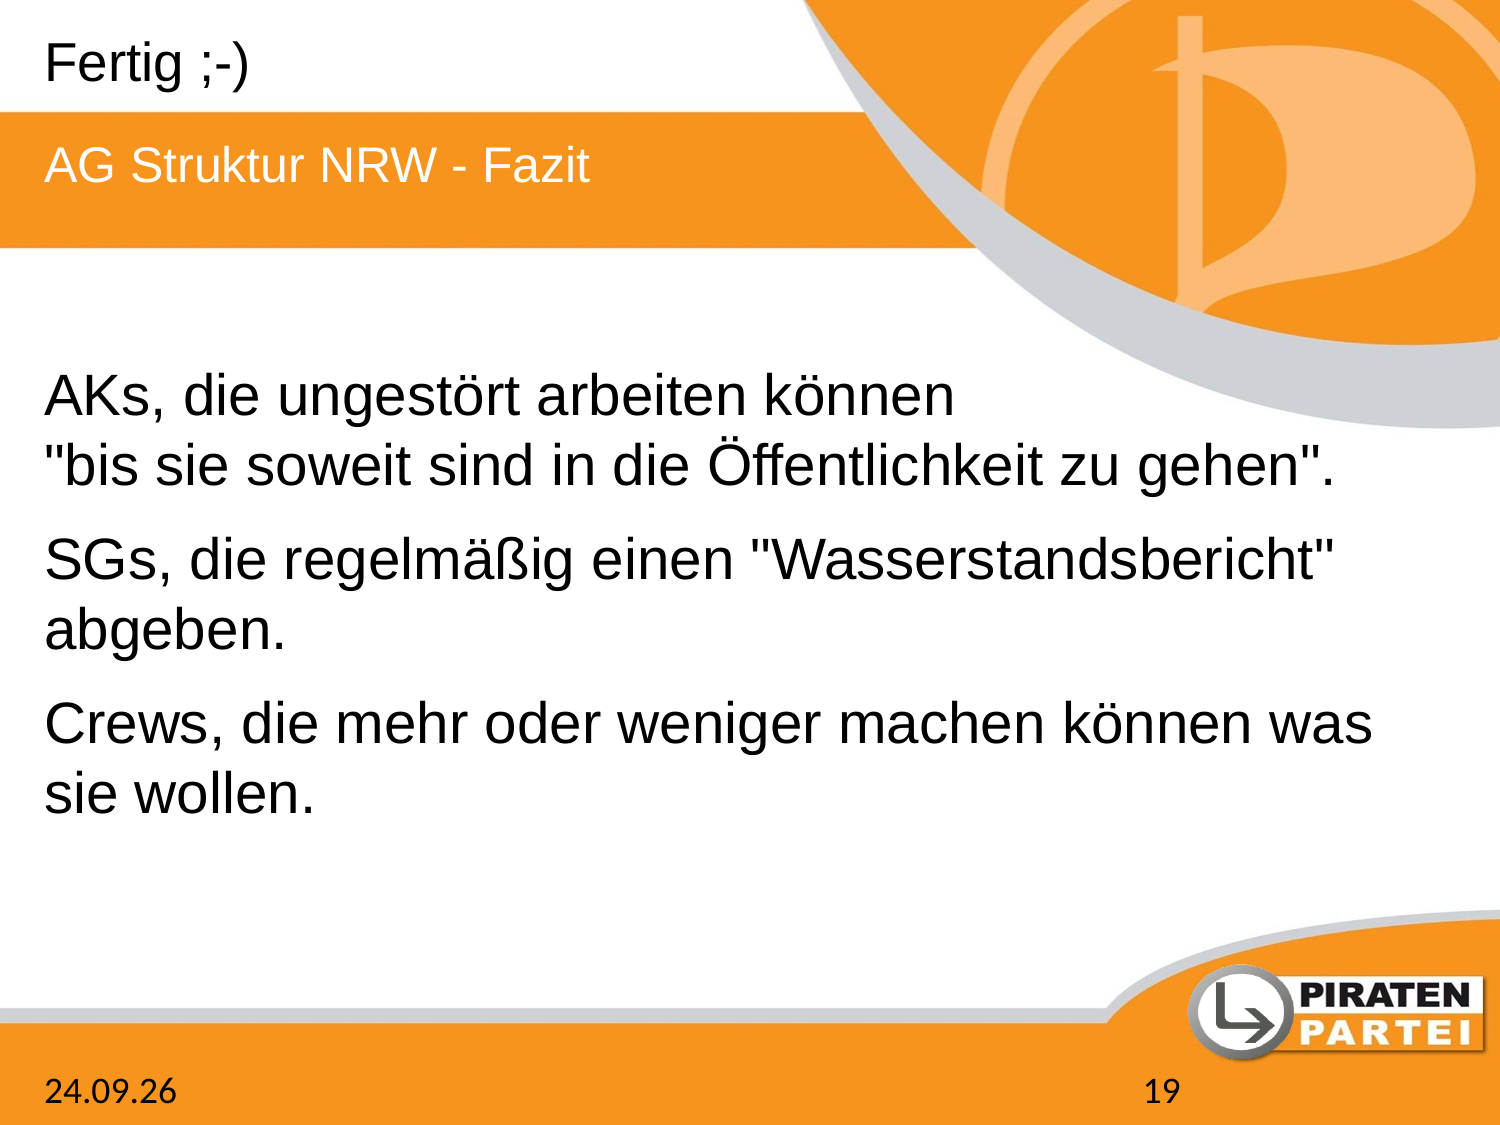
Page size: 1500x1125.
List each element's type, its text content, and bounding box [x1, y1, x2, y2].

list AKs, die ungestört arbeiten können "bis sie soweit sind in die Öffentlichkeit zu gehen". SGs, die regelmäßig einen "Wasserstandsbericht" abgeben. Crews, die mehr oder weniger machen können was sie wollen. [29, 255, 1471, 1006]
list Fertig ;-) [29, 19, 857, 102]
slide_number 01.04.14 [29, 1058, 389, 1103]
title AG Struktur NRW - Fazit [29, 125, 857, 232]
slide_number <Nummer> [1128, 1058, 1478, 1103]
picture [0, 0, 1500, 1125]
